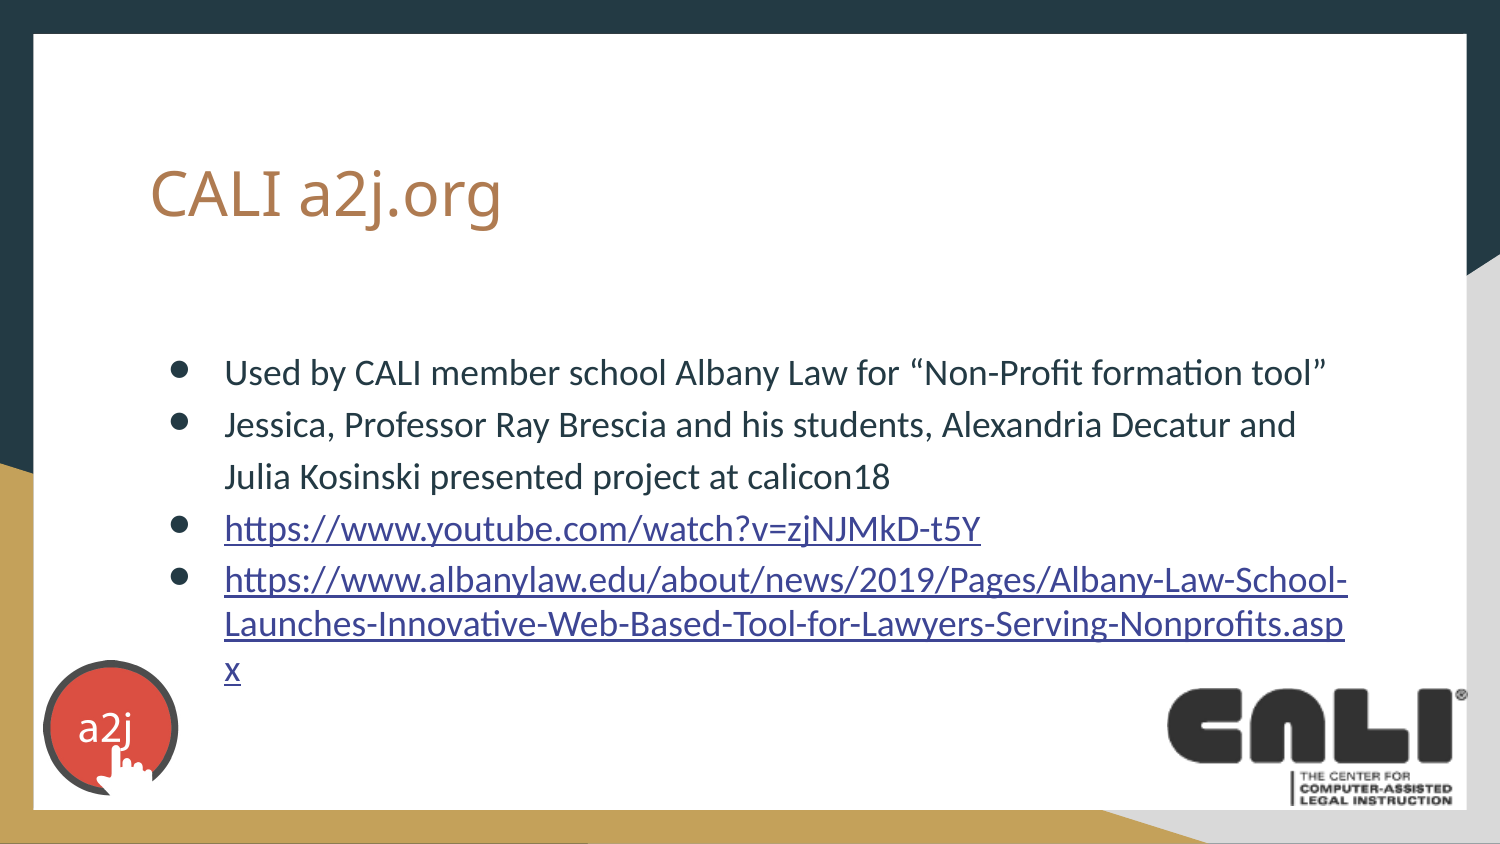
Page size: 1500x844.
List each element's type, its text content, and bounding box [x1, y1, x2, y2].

list Used by CALI member school Albany Law for “Non-Profit formation tool” Jessica, Professor Ray Brescia and his students, Alexandria Decatur and Julia Kosinski presented project at calicon18 https://www.youtube.com/watch?v=zjNJMkD-t5Y https://www.albanylaw.edu/about/news/2019/Pages/Albany-Law-School-Launches-Innovative-Web-Based-Tool-for-Lawyers-Serving-Nonprofits.aspx [134, 326, 1366, 729]
picture [43, 660, 182, 806]
title CALI a2j.org [134, 138, 1366, 296]
picture [1167, 688, 1468, 806]
